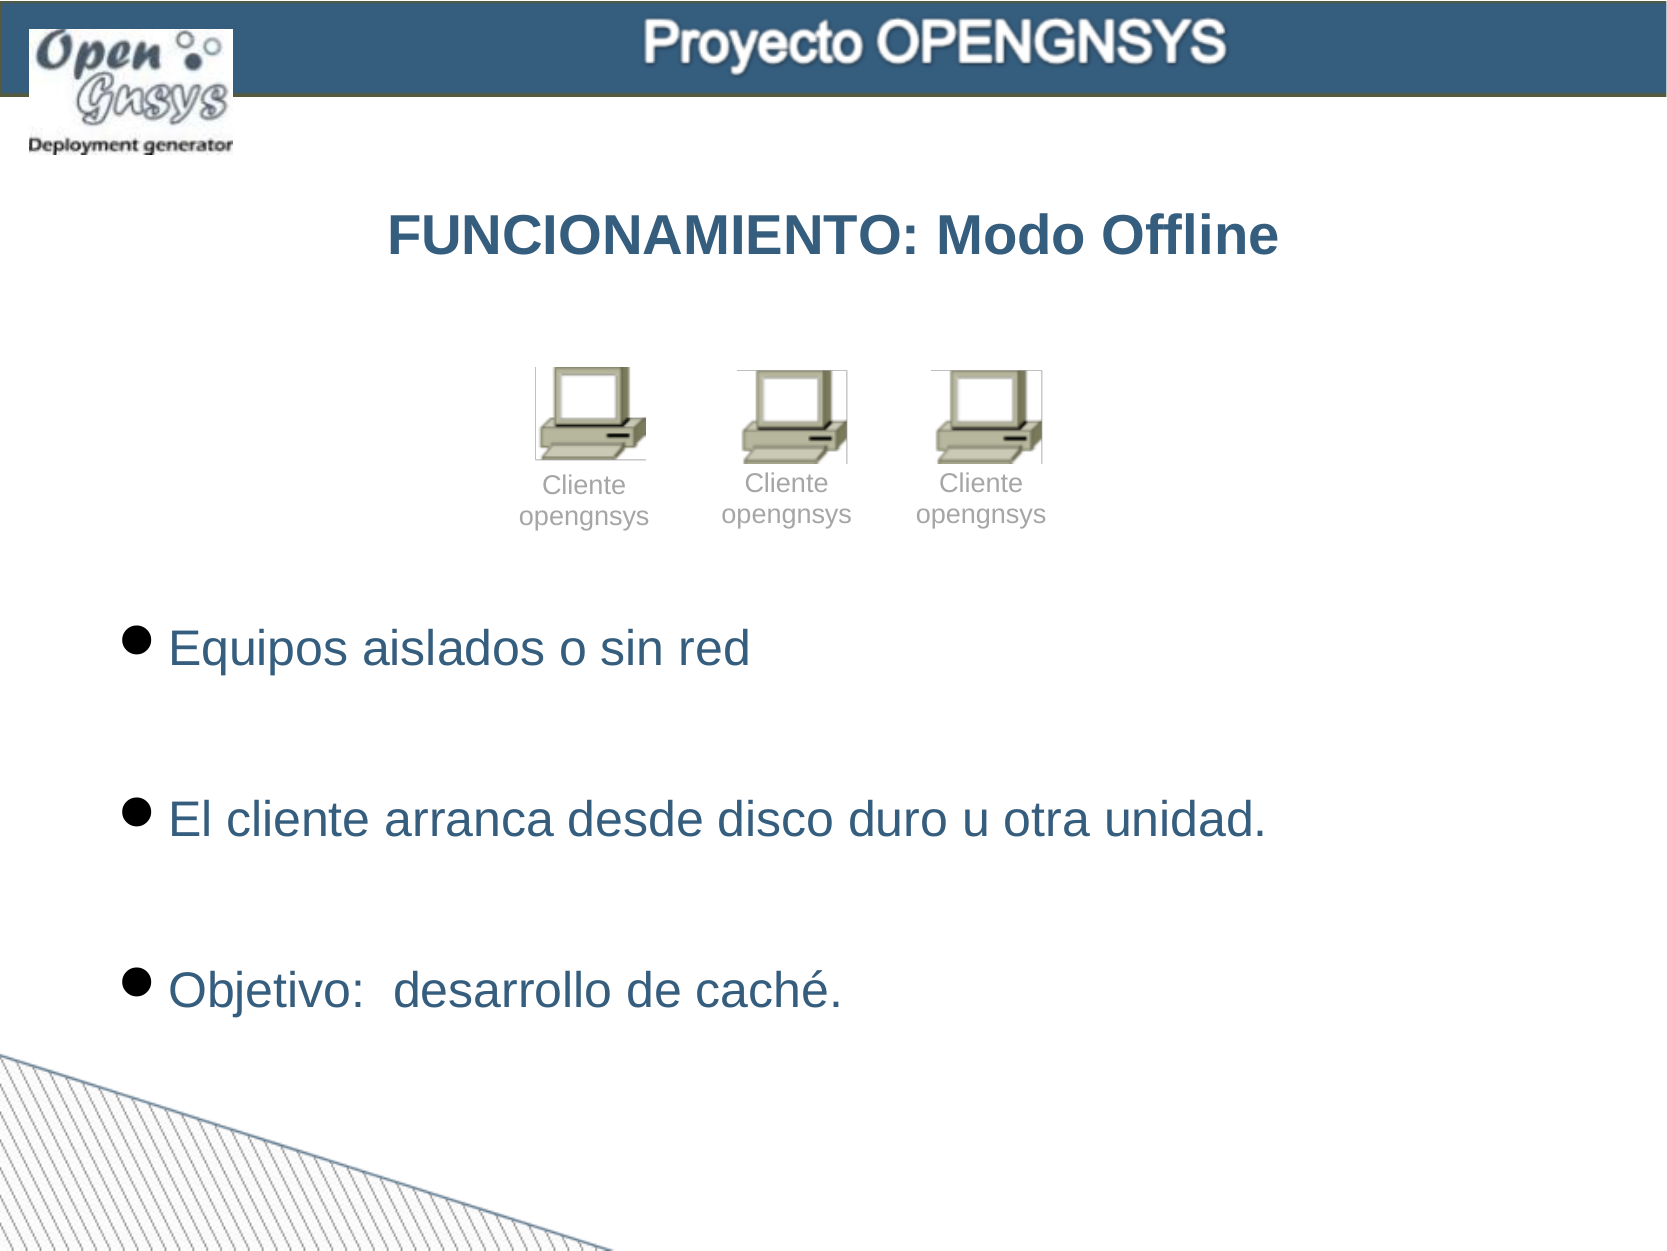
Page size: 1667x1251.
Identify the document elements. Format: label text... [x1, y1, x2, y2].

picture [0, 0, 1667, 1251]
text_box Cliente opengnsys [502, 469, 666, 532]
text_box Cliente opengnsys [704, 468, 869, 530]
text_box Equipos aislados o sin red El cliente arranca desde disco duro u otra unidad. Objetivo: desarrollo de caché. [118, 620, 1595, 1020]
text_box FUNCIONAMIENTO: Modo Offline [7, 203, 1660, 268]
text_box Cliente opengnsys [899, 468, 1063, 530]
